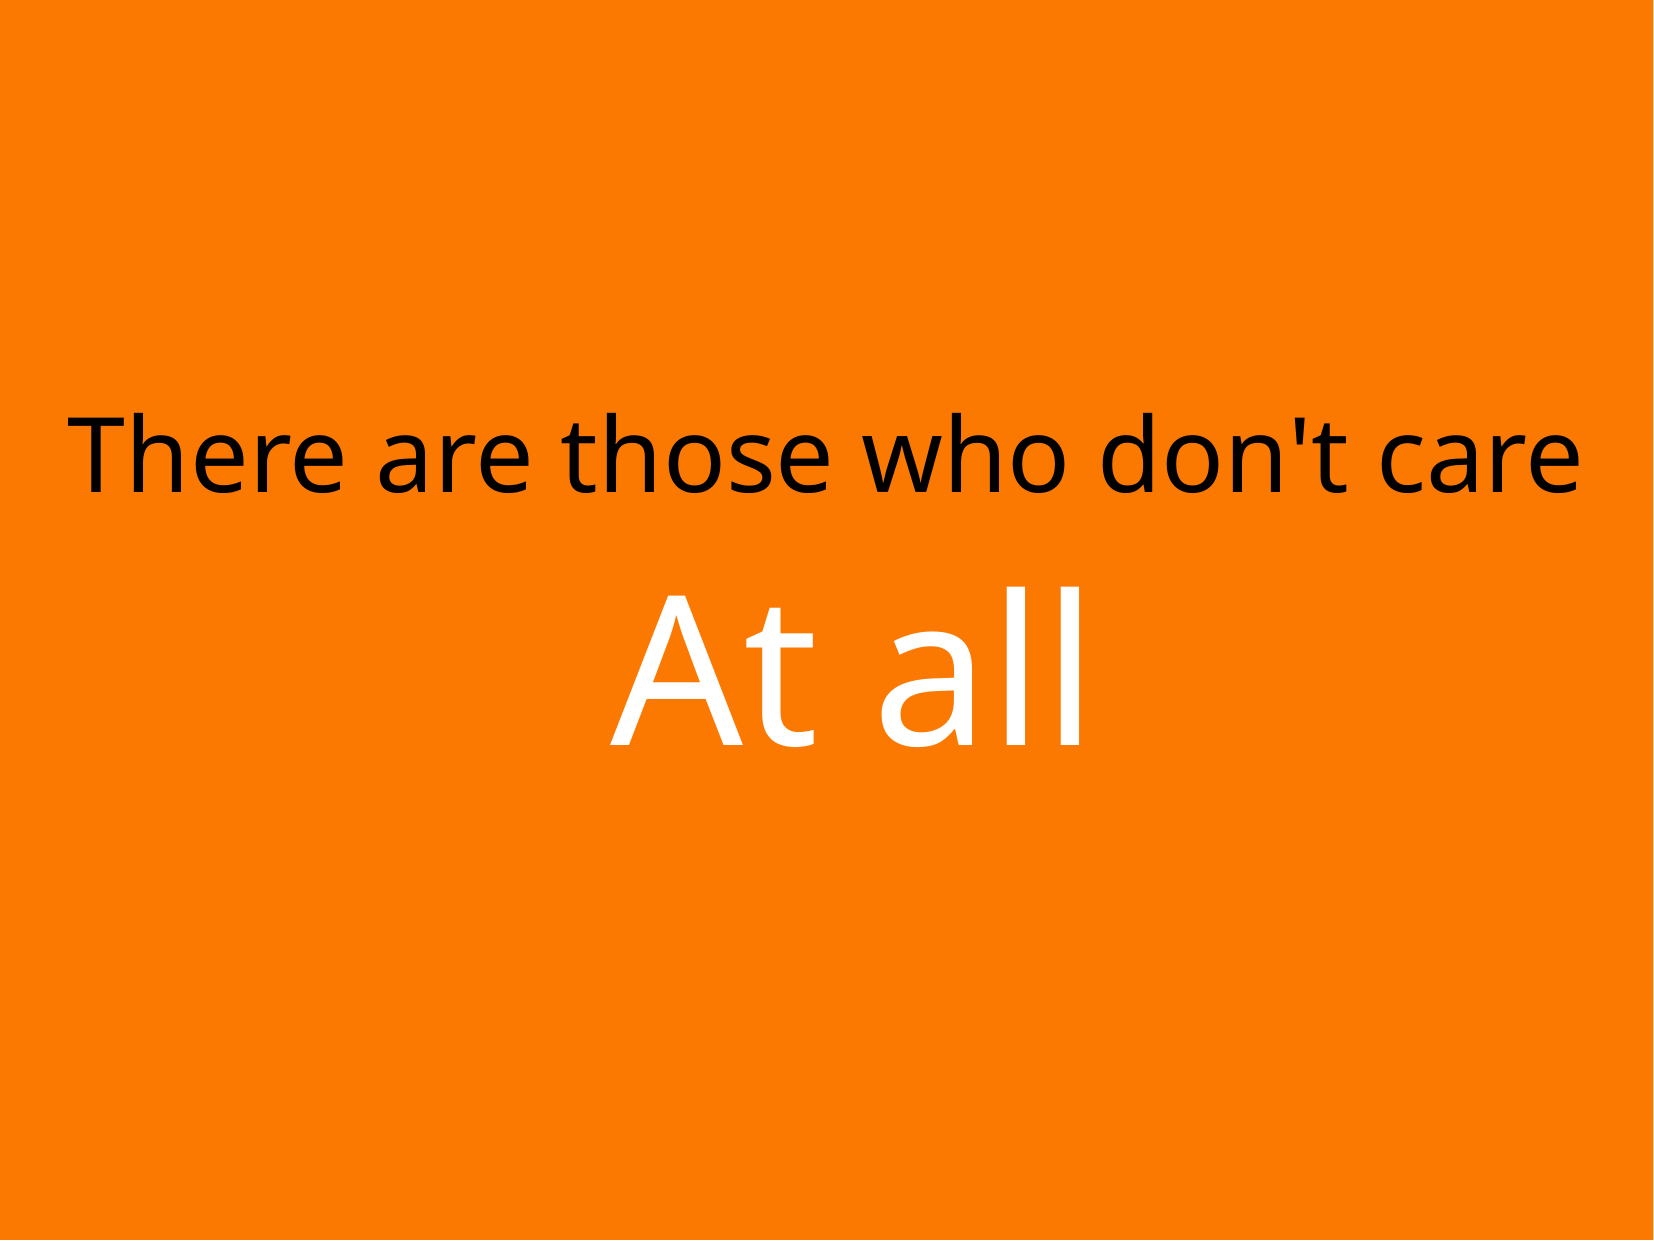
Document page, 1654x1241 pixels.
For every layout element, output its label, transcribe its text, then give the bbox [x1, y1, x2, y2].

text_box There are those who don't care At all [0, 374, 1654, 814]
